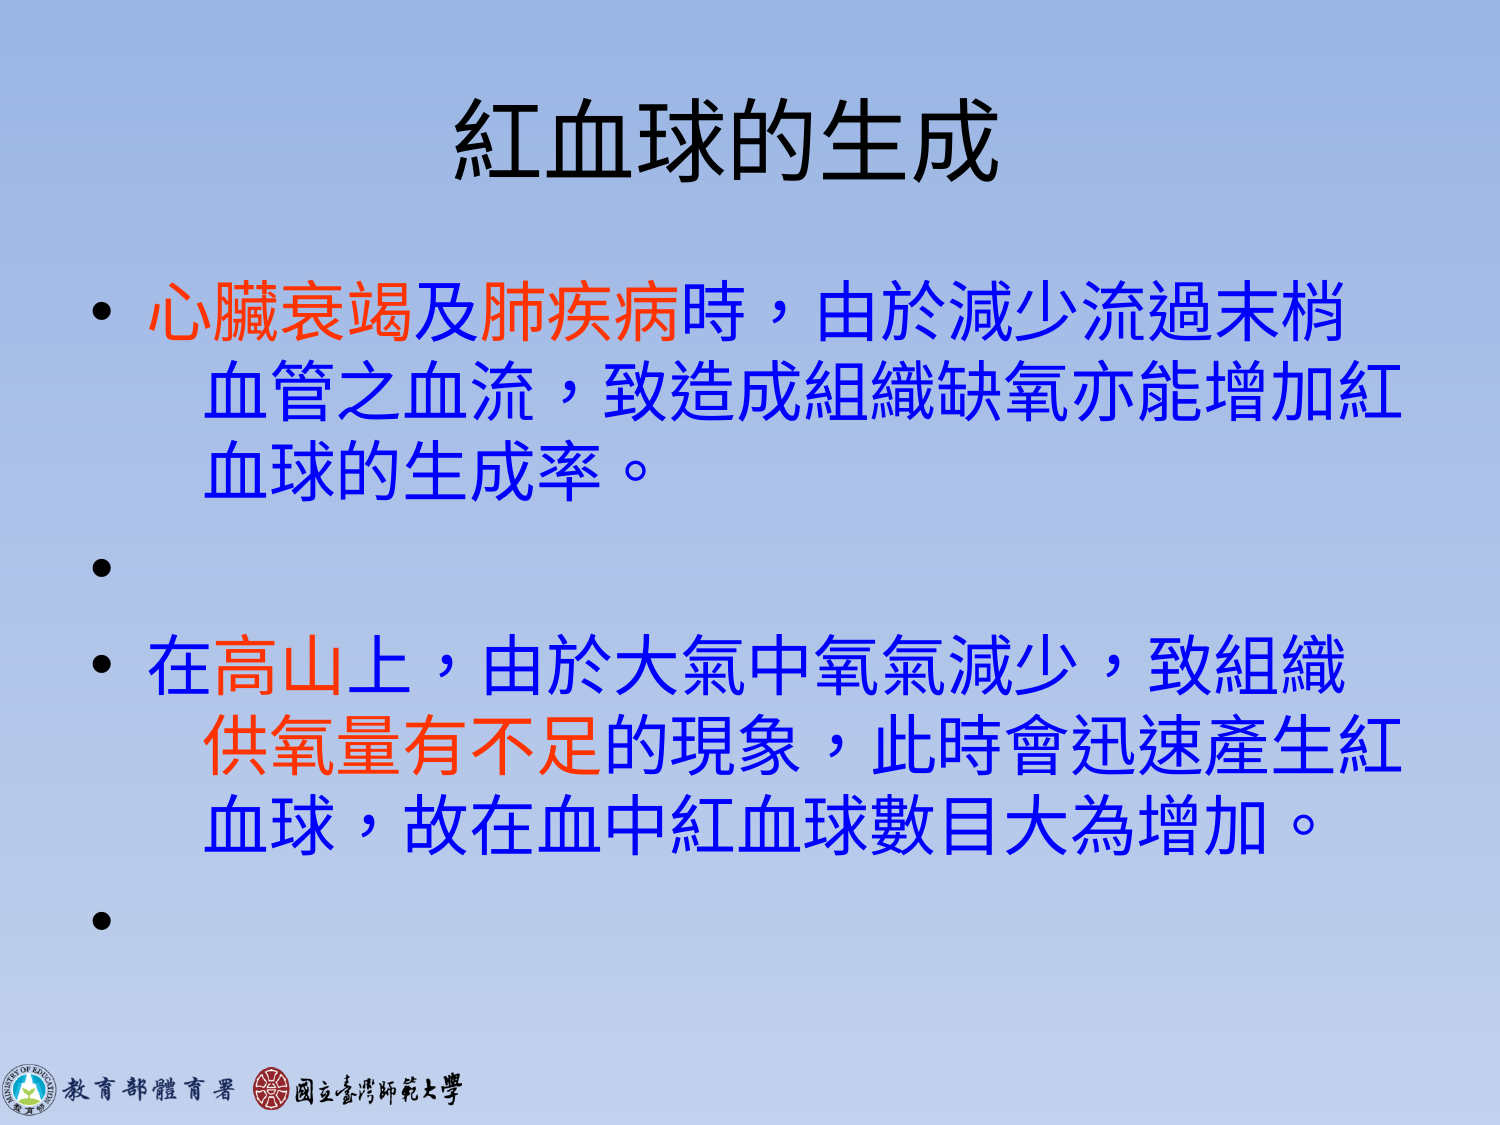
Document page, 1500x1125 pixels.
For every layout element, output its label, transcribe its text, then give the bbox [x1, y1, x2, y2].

list 心臟衰竭及肺疾病時，由於減少流過末梢血管之血流，致造成組織缺氧亦能增加紅血球的生成率。 在高山上，由於大氣中氧氣減少，致組織供氧量有不足的現象，此時會迅速產生紅血球，故在血中紅血球數目大為增加。 [75, 262, 1426, 1005]
title 紅血球的生成 [75, 45, 1426, 233]
